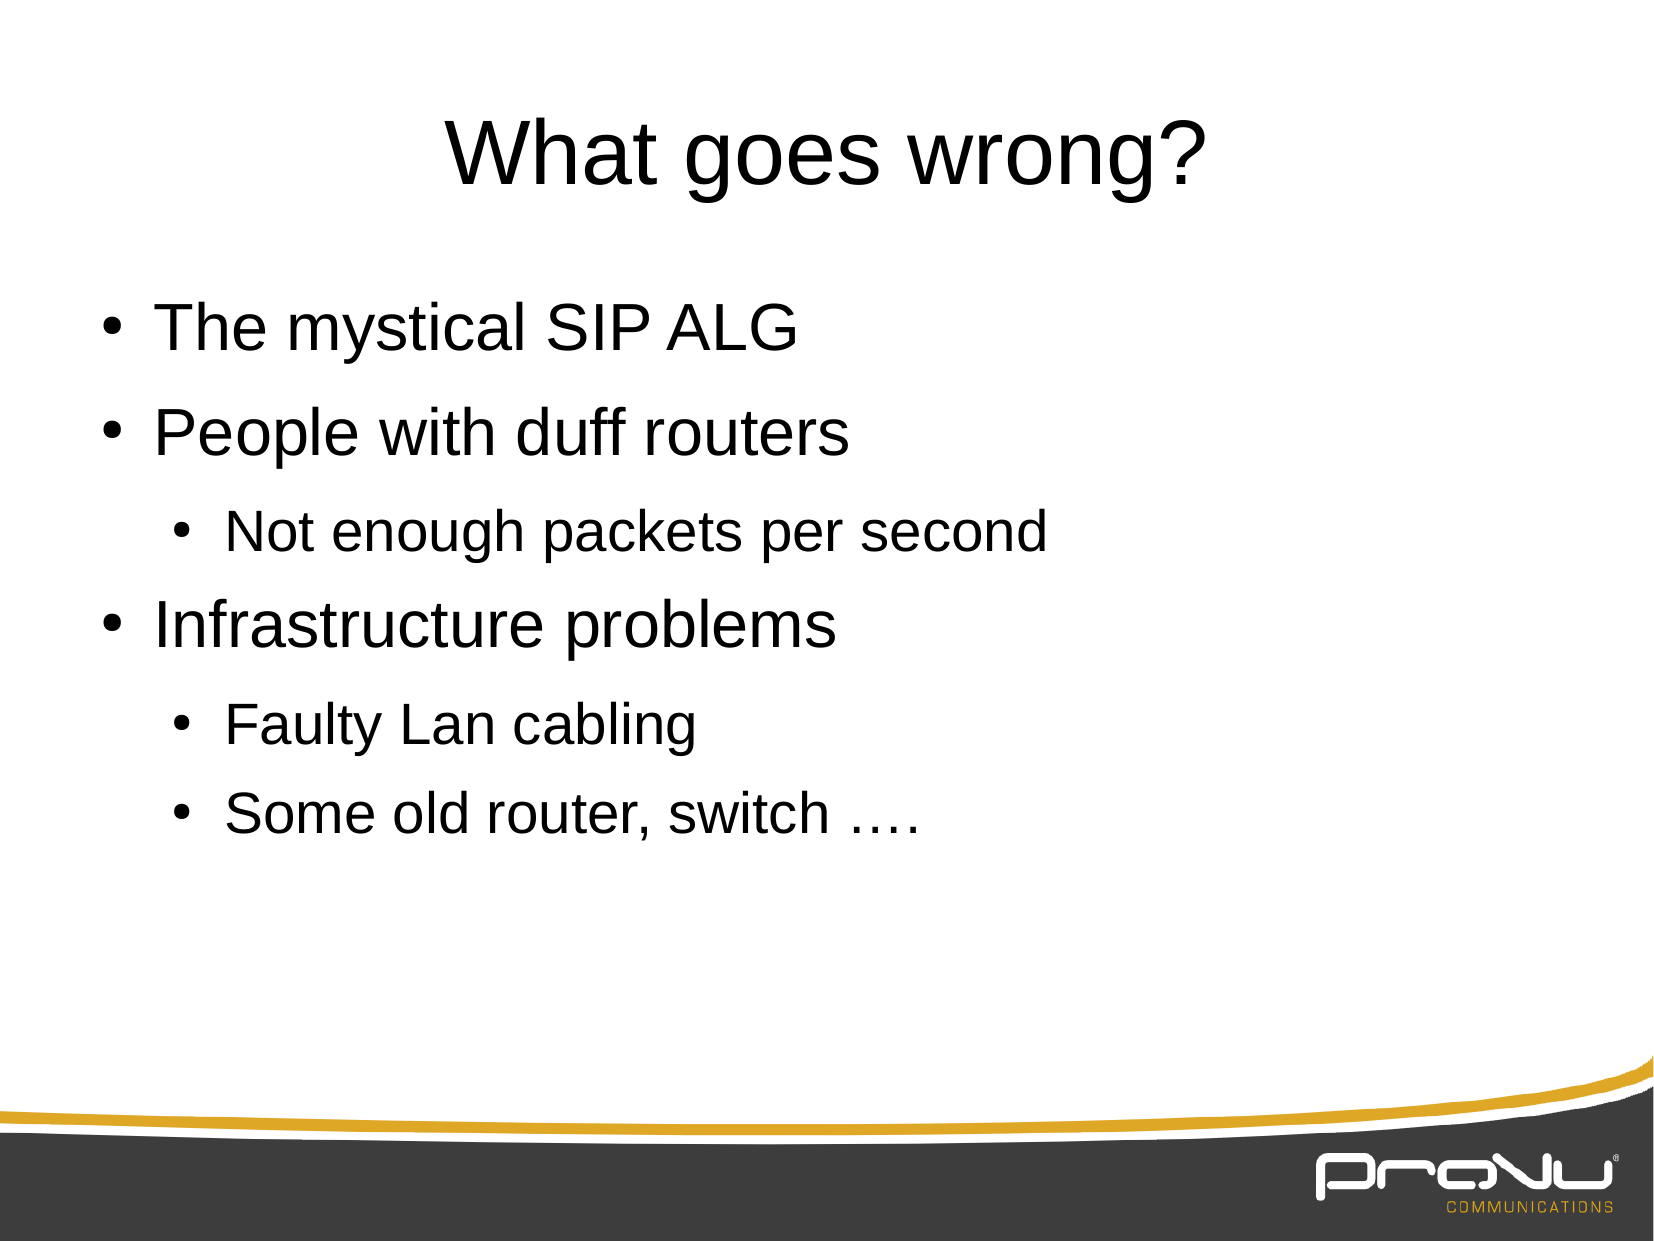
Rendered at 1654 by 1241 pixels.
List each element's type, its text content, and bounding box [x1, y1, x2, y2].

title What goes wrong? [82, 49, 1571, 257]
picture [0, 1039, 1654, 1241]
list The mystical SIP ALG People with duff routers Not enough packets per second Infrastructure problems Faulty Lan cabling Some old router, switch …. [82, 290, 1571, 1109]
